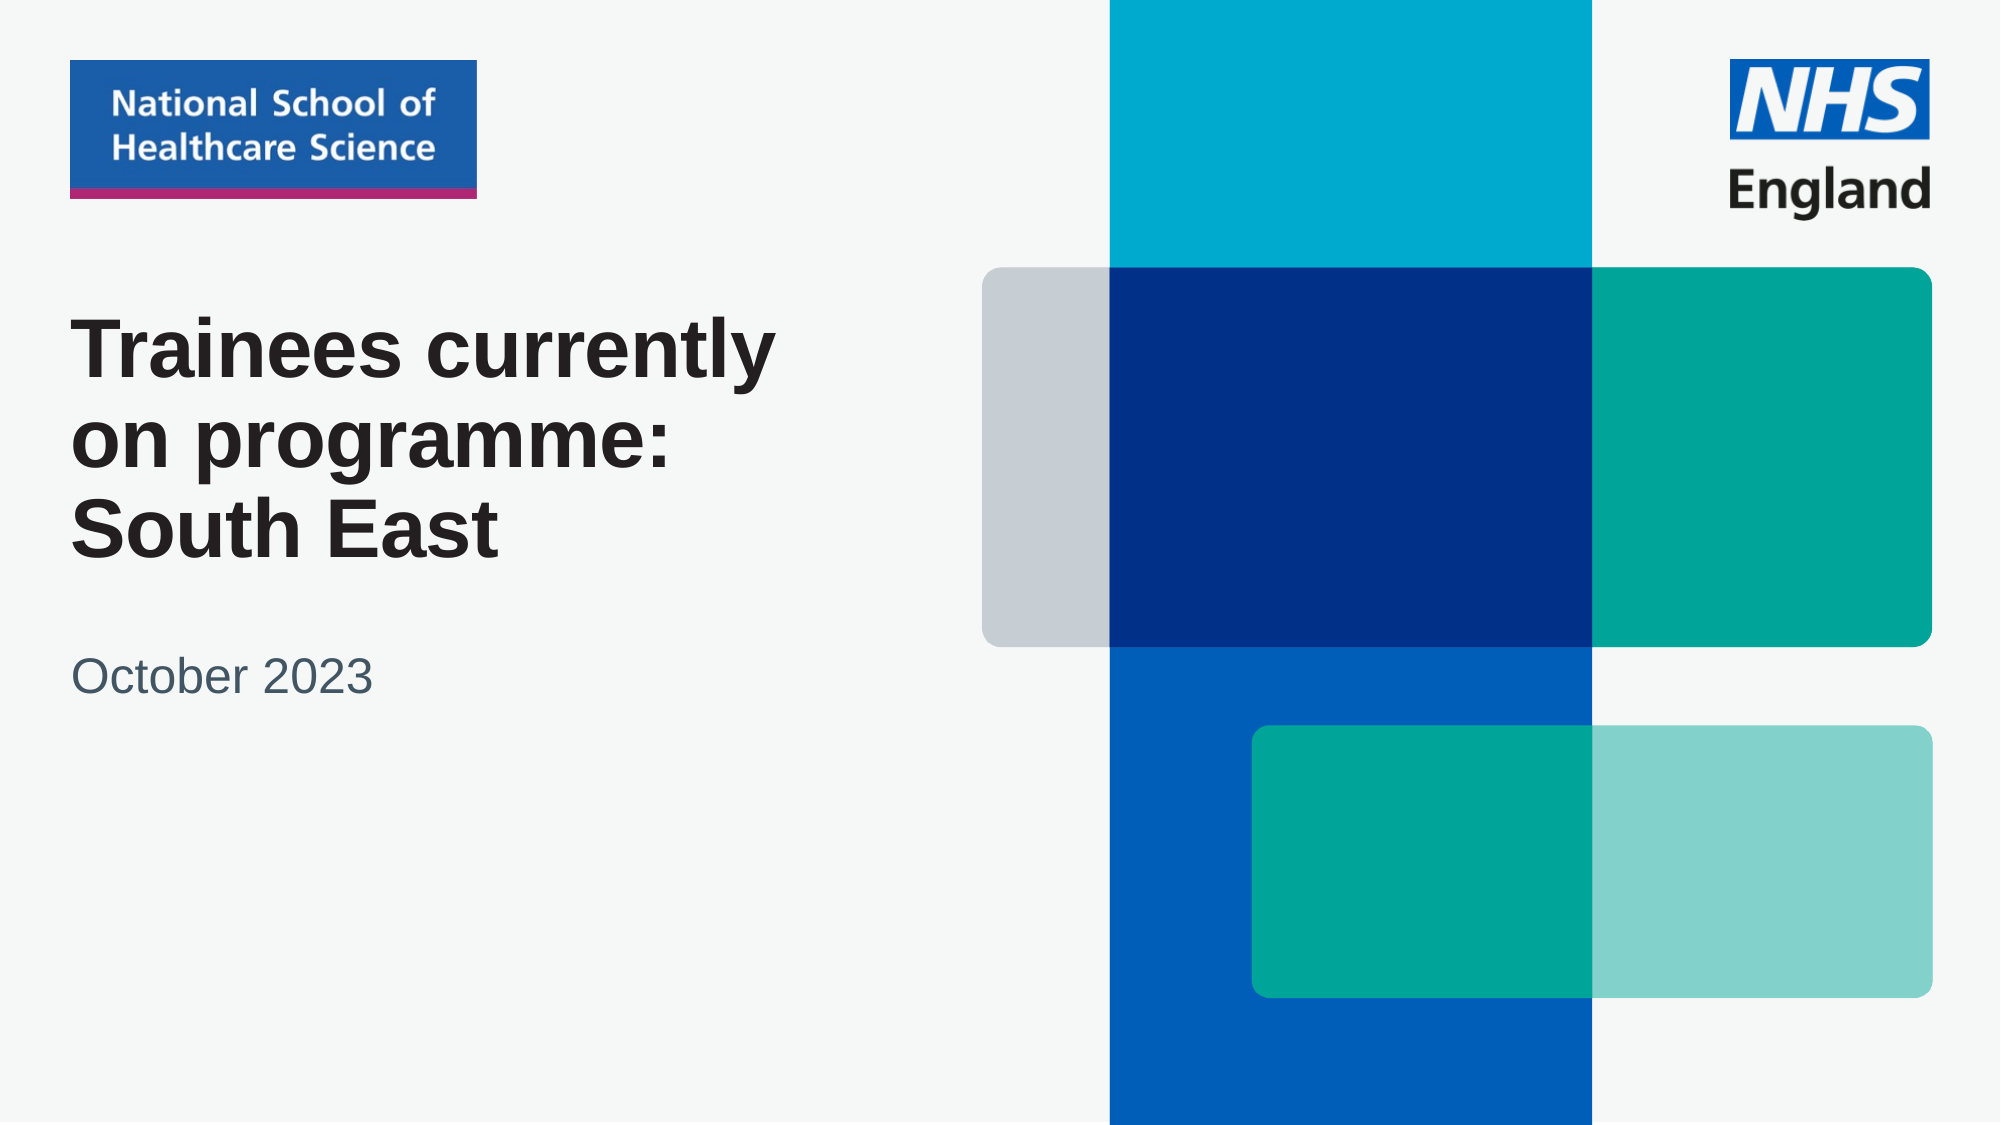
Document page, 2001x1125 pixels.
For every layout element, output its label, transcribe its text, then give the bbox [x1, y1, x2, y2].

picture [70, 60, 477, 199]
title Trainees currently on programme: South East [70, 197, 979, 609]
subtitle October 2023 [70, 650, 1000, 727]
